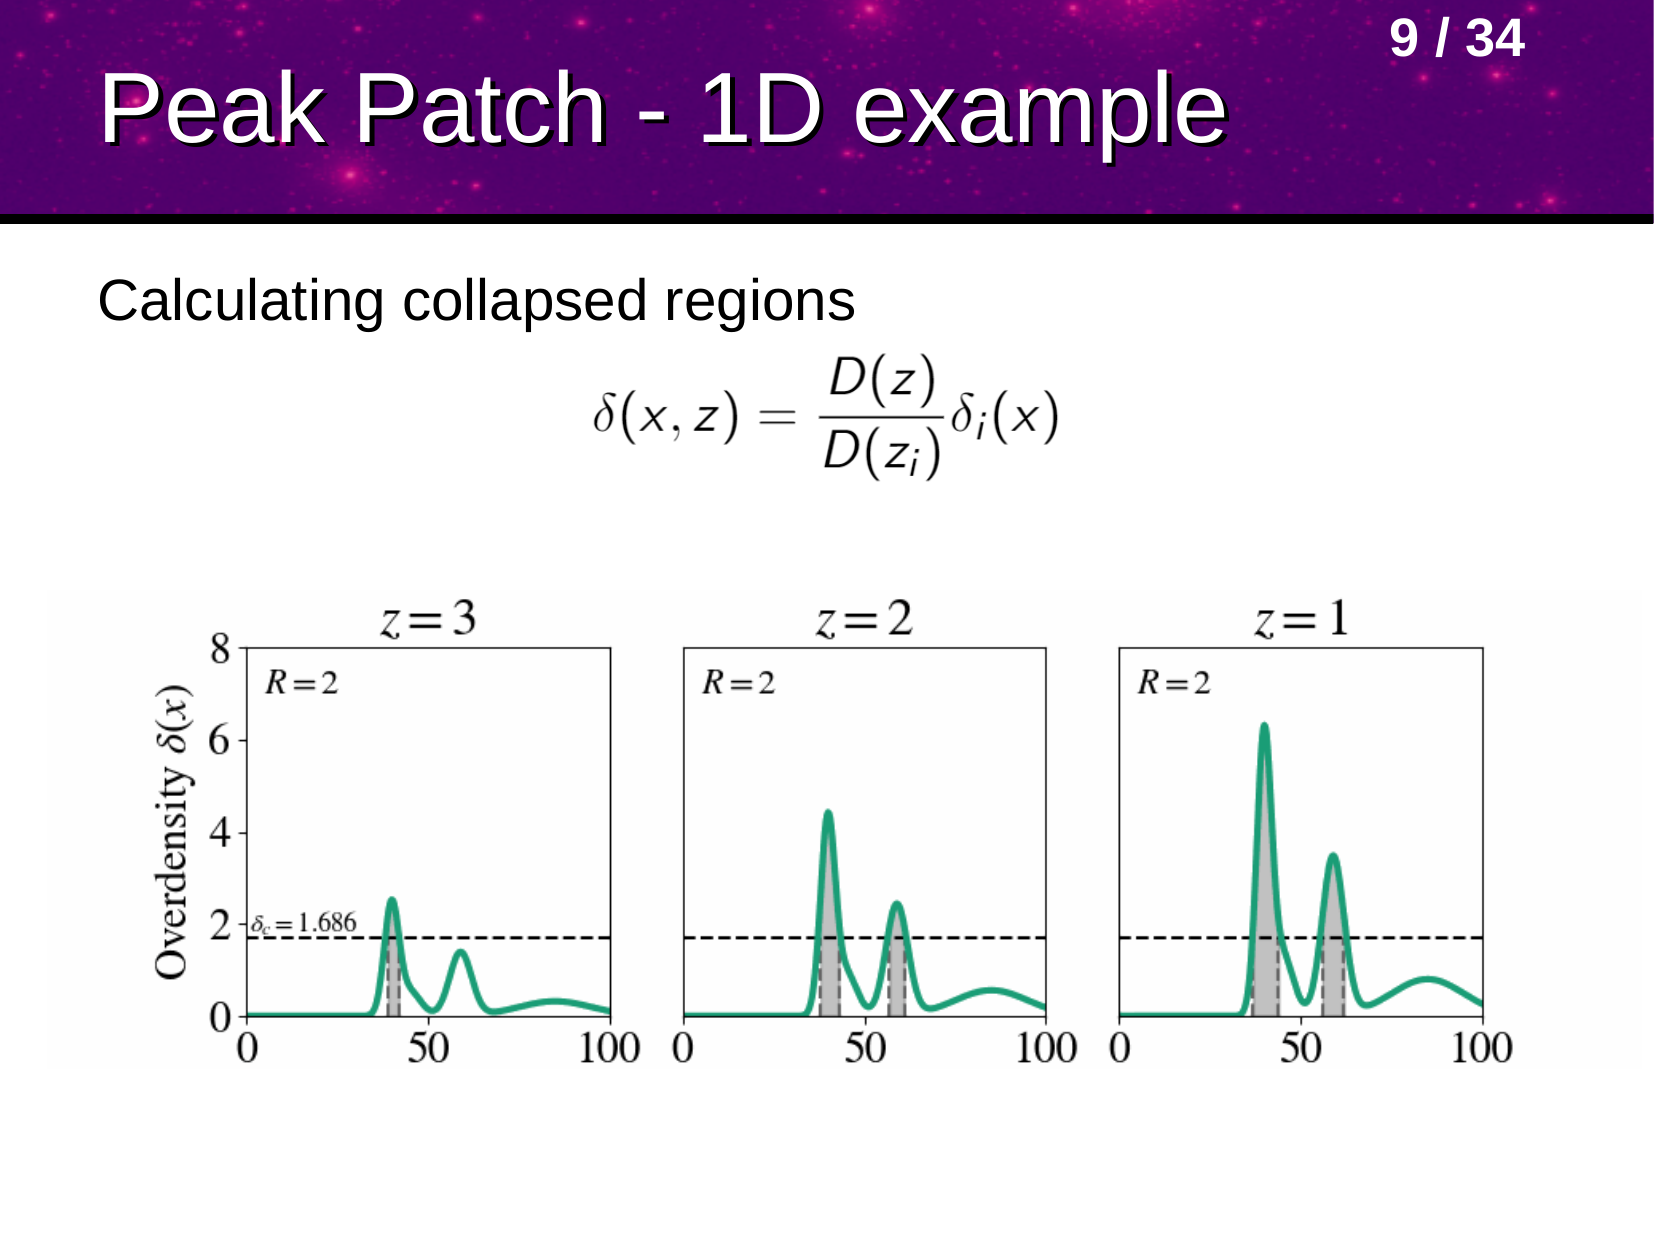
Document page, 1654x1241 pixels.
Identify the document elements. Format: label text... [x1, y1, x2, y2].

picture [0, 0, 1654, 214]
picture [566, 318, 1099, 520]
picture [47, 590, 1642, 1069]
text_box <number> / 34 [1375, 0, 1654, 77]
text_box Peak Patch - 1D example [82, 44, 1264, 171]
text_box Calculating collapsed regions [82, 259, 969, 405]
